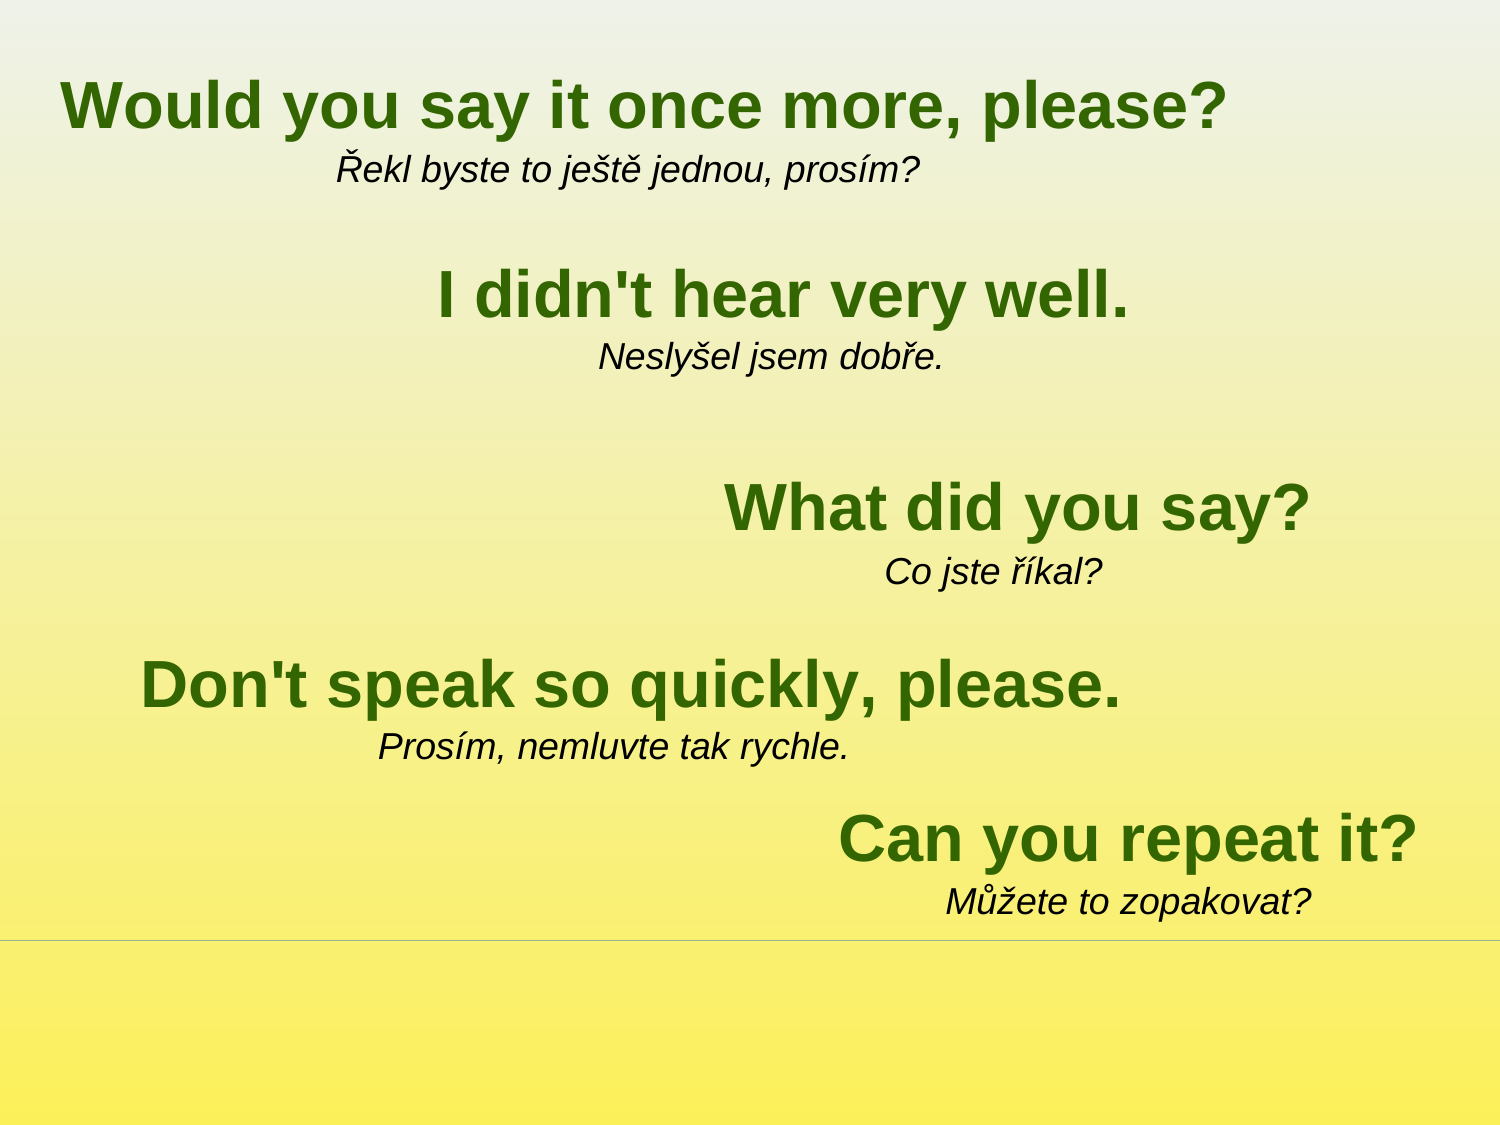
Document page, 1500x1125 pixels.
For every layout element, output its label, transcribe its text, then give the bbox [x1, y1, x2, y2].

text_box Neslyšel jsem dobře. [583, 324, 961, 386]
text_box Řekl byste to ještě jednou, prosím? [321, 137, 936, 198]
text_box What did you say? [709, 456, 1329, 552]
text_box Prosím, nemluvte tak rychle. [363, 714, 866, 775]
text_box Můžete to zopakovat? [930, 869, 1327, 931]
text_box Co jste říkal? [869, 538, 1118, 600]
text_box Would you say it once more, please? [45, 54, 1246, 151]
text_box I didn't hear very well. [422, 243, 1146, 339]
text_box Can you repeat it? [823, 786, 1435, 883]
text_box Don't speak so quickly, please. [125, 633, 1138, 729]
